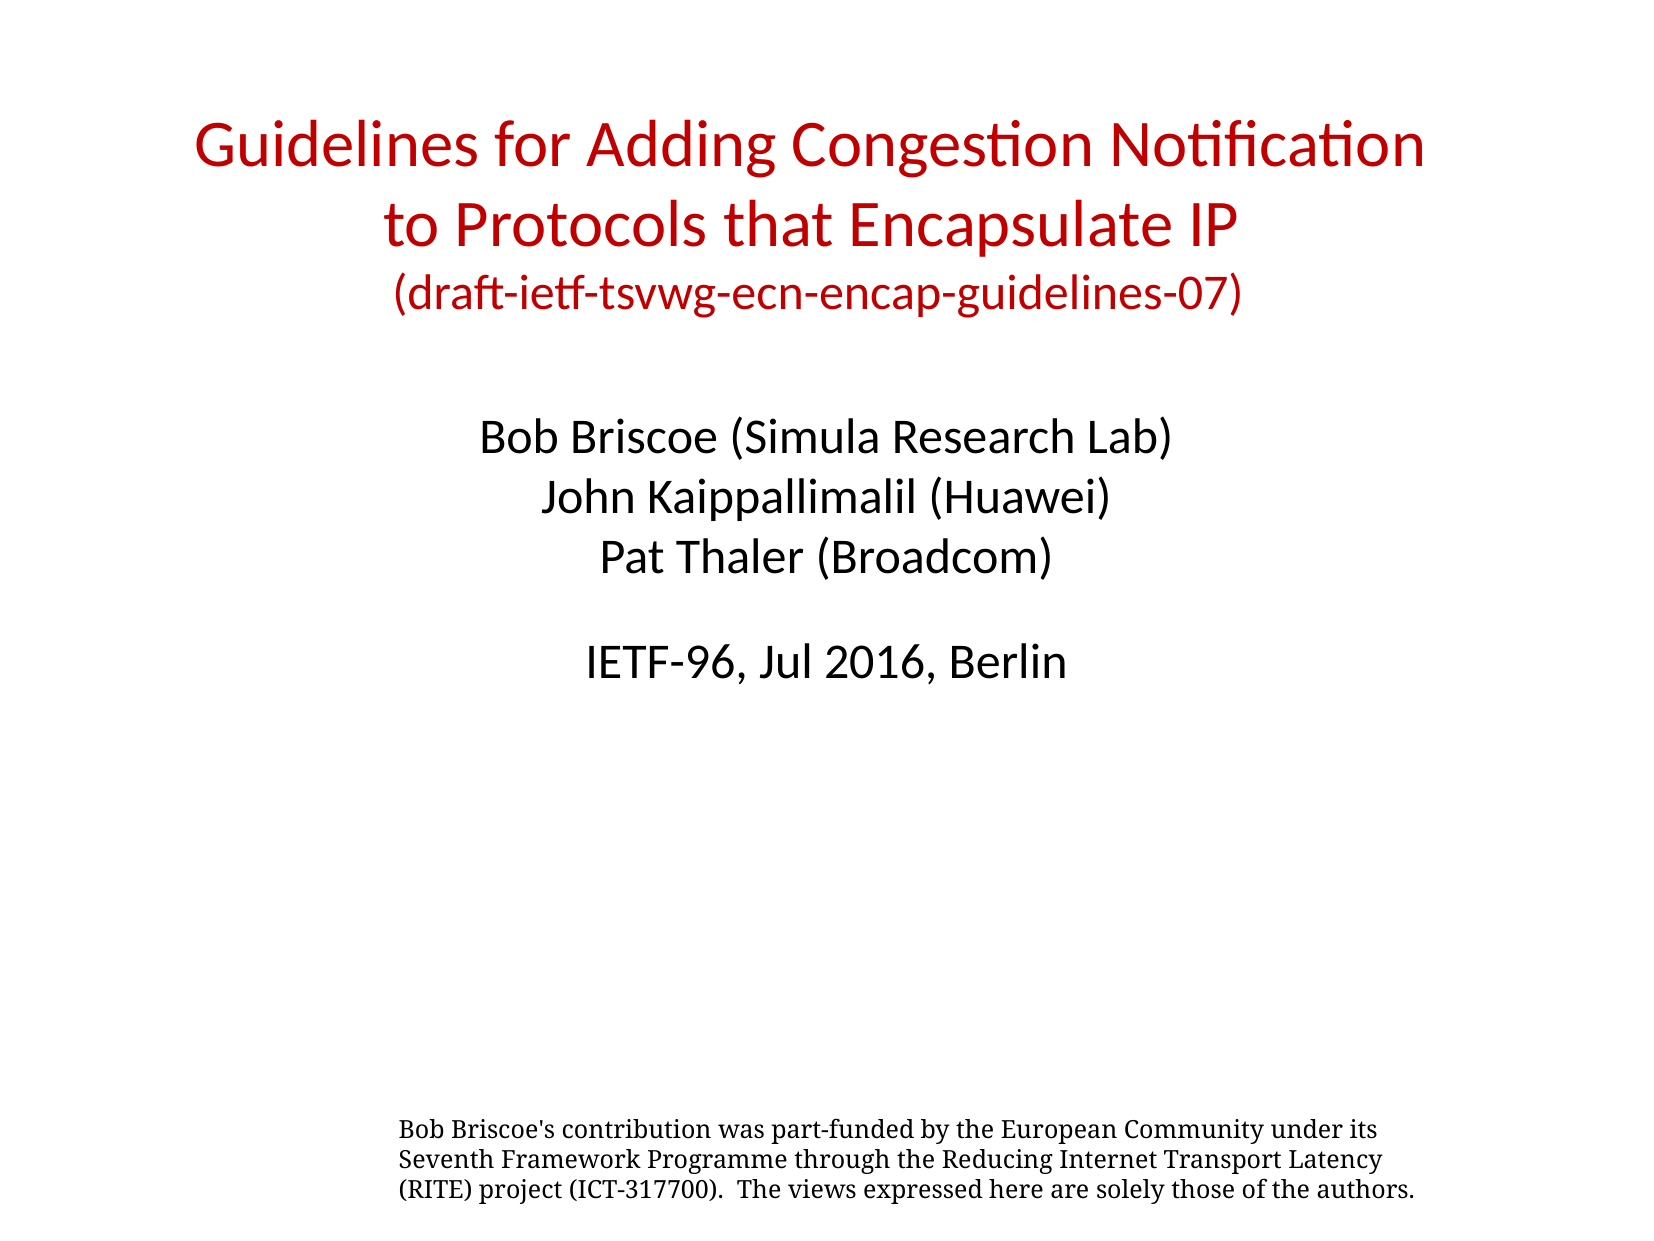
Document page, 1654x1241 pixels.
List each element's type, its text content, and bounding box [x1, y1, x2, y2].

text_box Guidelines for Adding Congestion Notification to Protocols that Encapsulate IP (draft-ietf-tsvwg-ecn-encap-guidelines-07) [74, 106, 1563, 314]
text_box Bob Briscoe (Simula Research Lab) John Kaippallimalil (Huawei) Pat Thaler (Broadcom) IETF-96, Jul 2016, Berlin [82, 403, 1571, 1018]
text_box Bob Briscoe's contribution was part-funded by the European Community under its Seventh Framework Programme through the Reducing Internet Transport Latency (RITE) project (ICT-317700). The views expressed here are solely those of the authors. [383, 1106, 1478, 1218]
